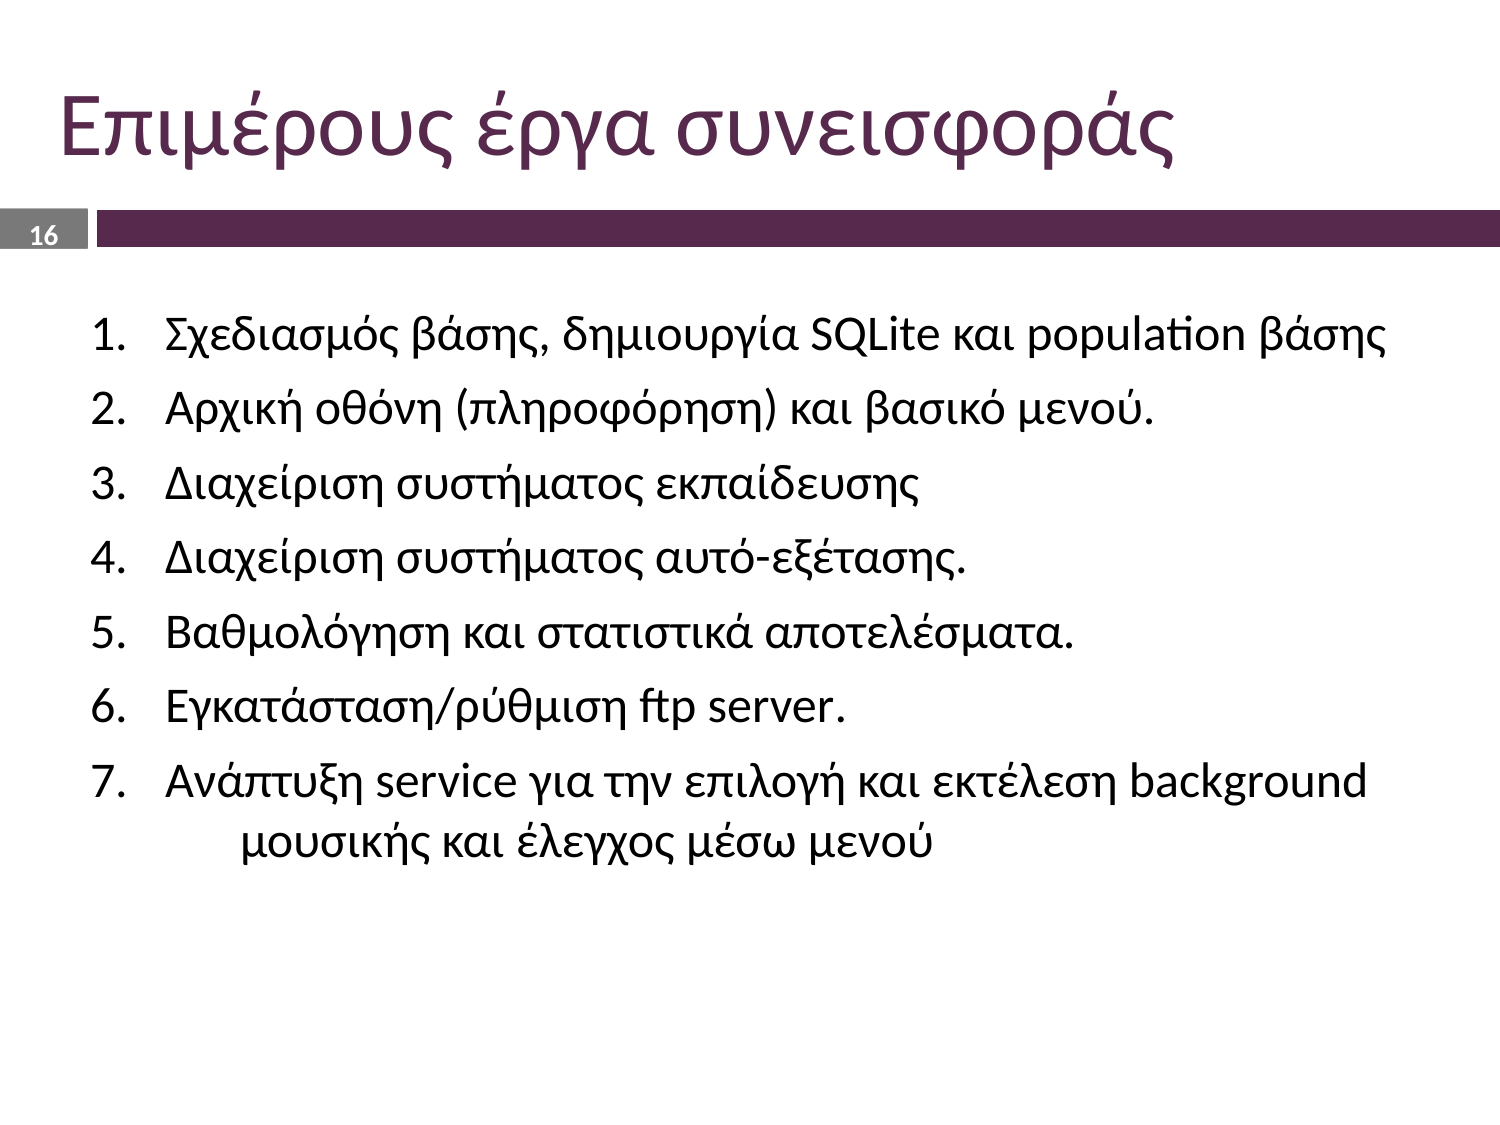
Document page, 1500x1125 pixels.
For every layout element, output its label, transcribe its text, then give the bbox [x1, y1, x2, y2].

title Επιμέρους έργα συνεισφοράς [43, 37, 1459, 201]
text_box [0, 208, 88, 249]
list Σχεδιασμός βάσης, δημιουργία SQLite και population βάσης Αρχική οθόνη (πληροφόρηση) και βασικό μενού. Διαχείριση συστήματος εκπαίδευσης Διαχείριση συστήματος αυτό-εξέτασης. Βαθμολόγηση και στατιστικά αποτελέσματα. Εγκατάσταση/ρύθμιση ftp server. Ανάπτυξη service για την επιλογή και εκτέλεση background μουσικής και έλεγχος μέσω μενού [75, 292, 1436, 1036]
